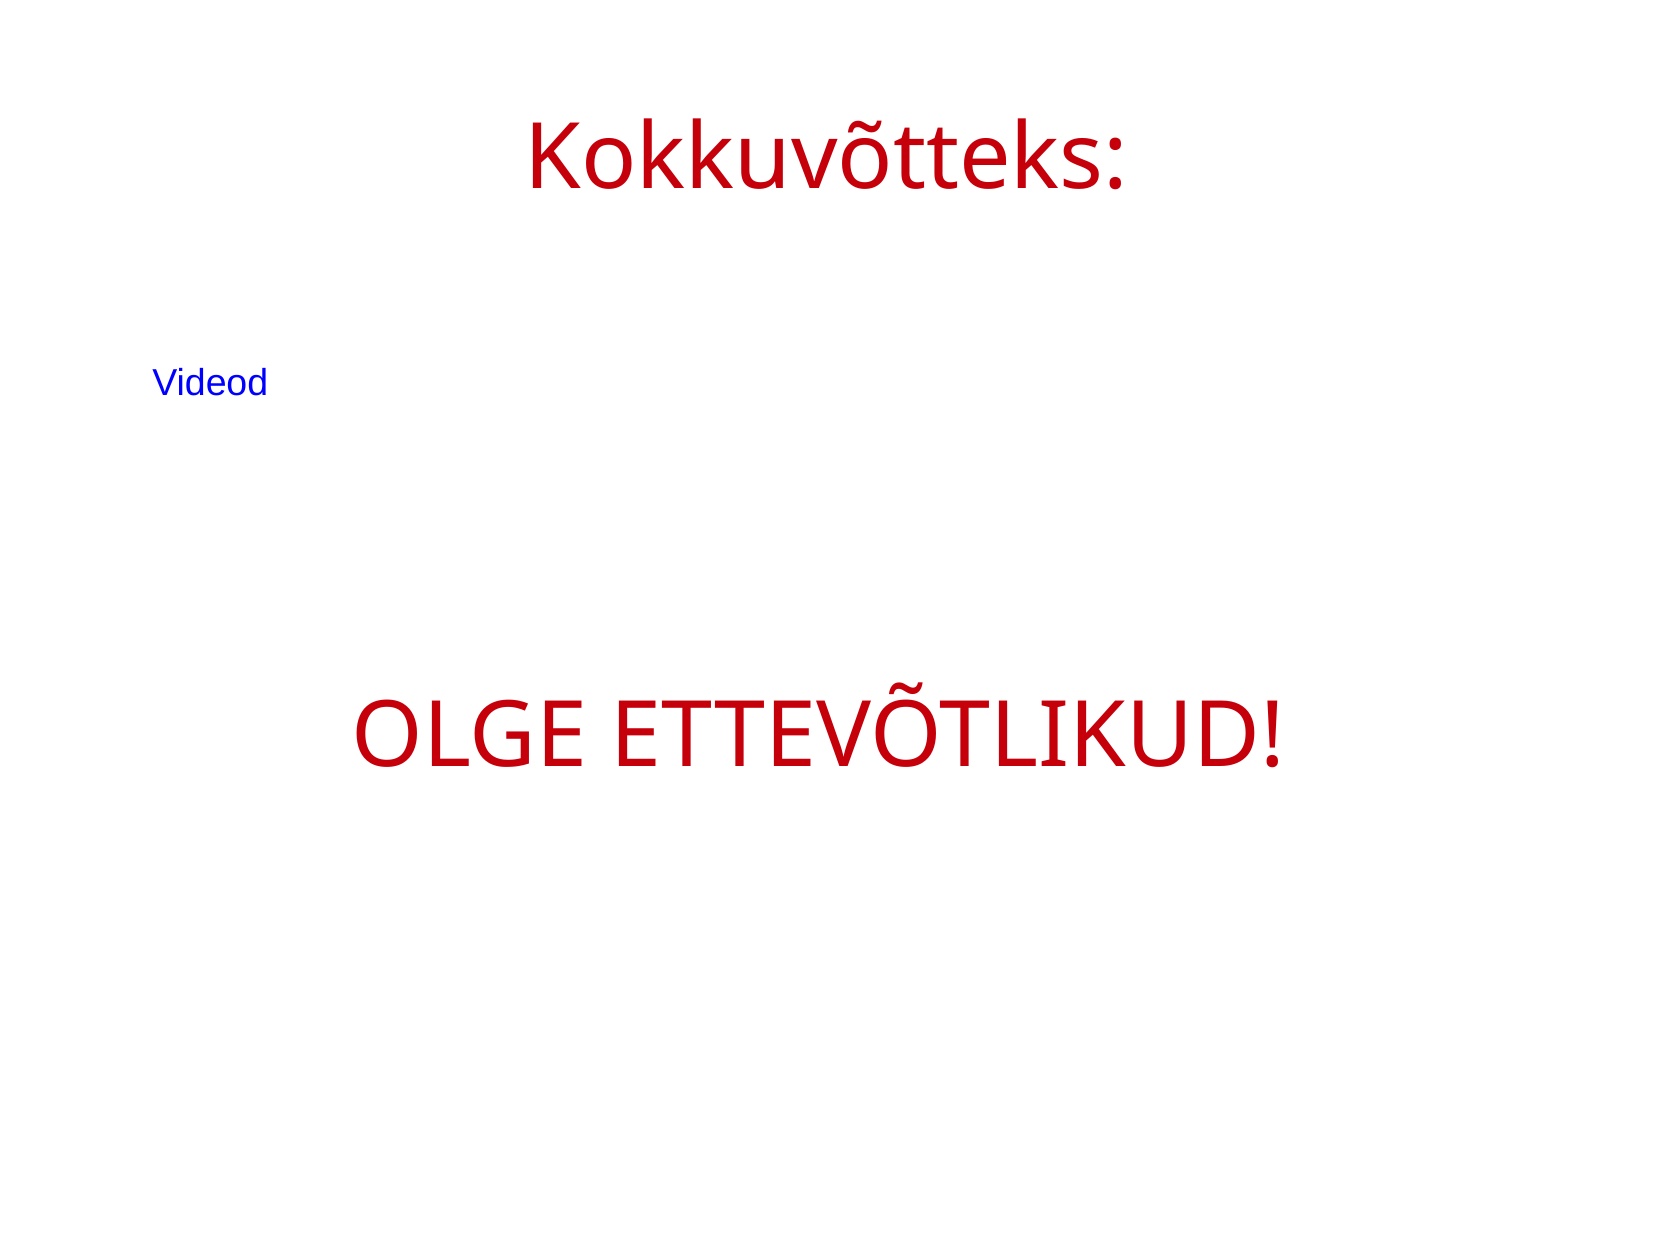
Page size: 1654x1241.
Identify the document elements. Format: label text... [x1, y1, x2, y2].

text_box Videod [137, 354, 283, 412]
title Kokkuvõtteks: [82, 49, 1571, 257]
text_box OLGE ETTEVÕTLIKUD! [336, 661, 1430, 787]
